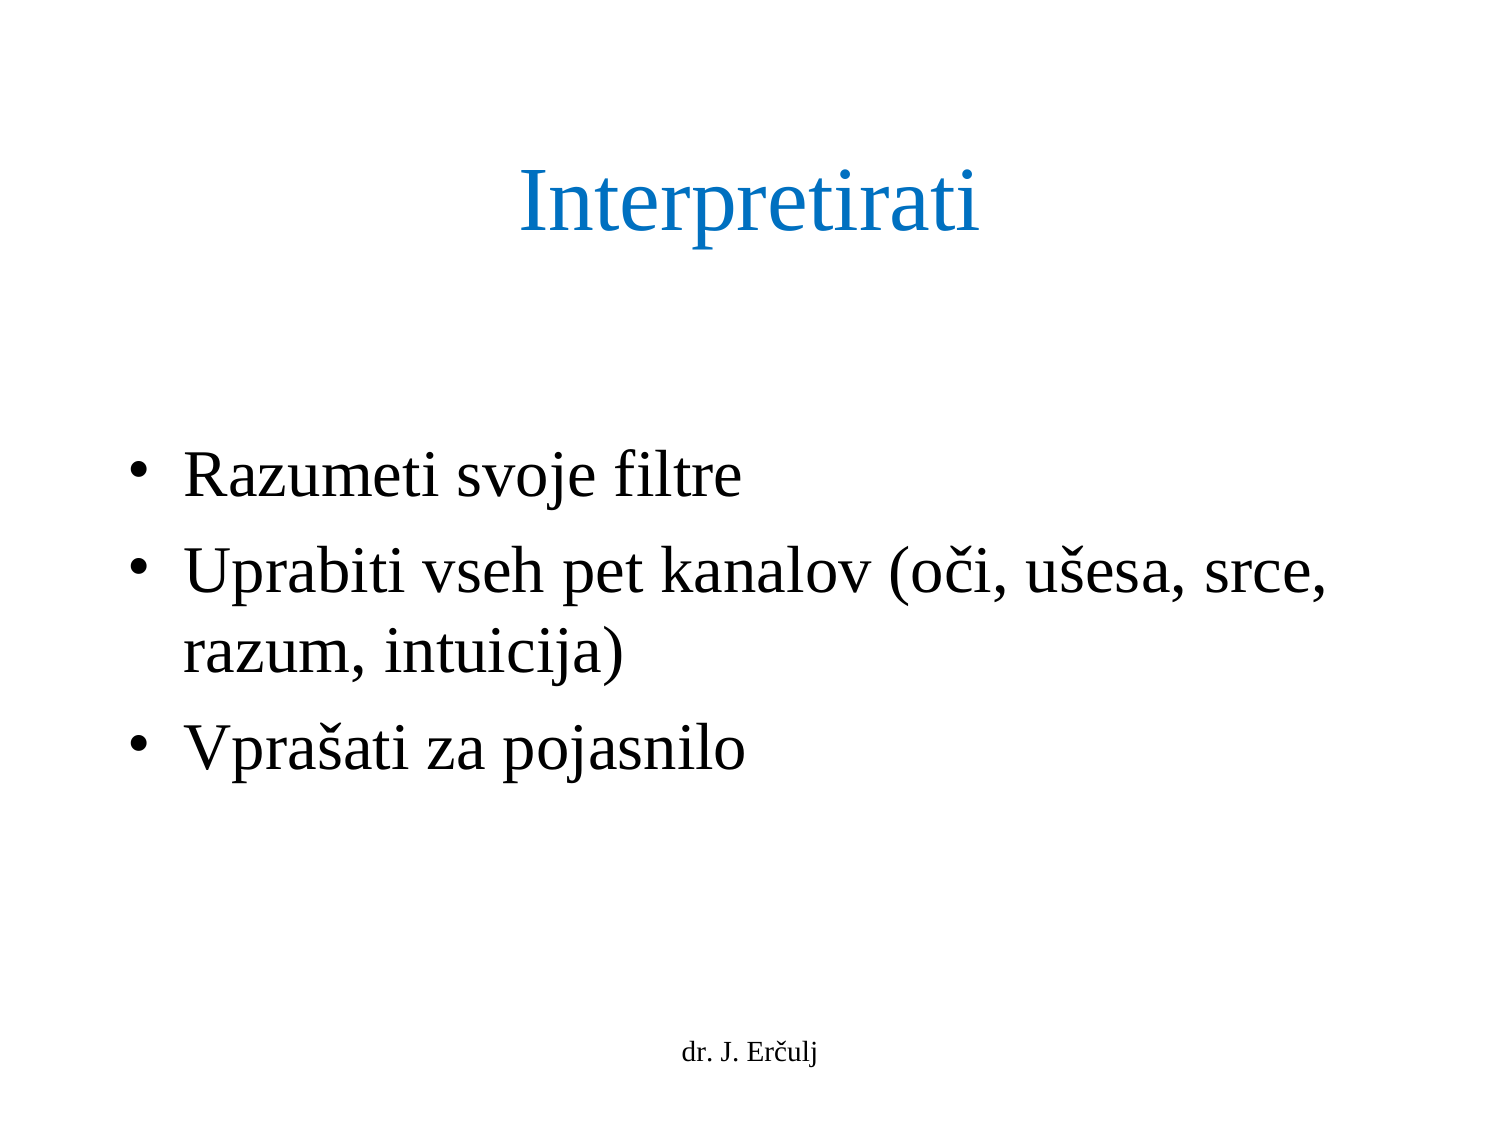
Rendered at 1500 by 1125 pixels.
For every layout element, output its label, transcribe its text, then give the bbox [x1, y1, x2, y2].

text_box dr. J. Erčulj [512, 1025, 988, 1101]
title Interpretirati [112, 99, 1388, 288]
list Razumeti svoje filtre Uprabiti vseh pet kanalov (oči, ušesa, srce, razum, intuicija) Vprašati za pojasnilo [112, 324, 1388, 1001]
